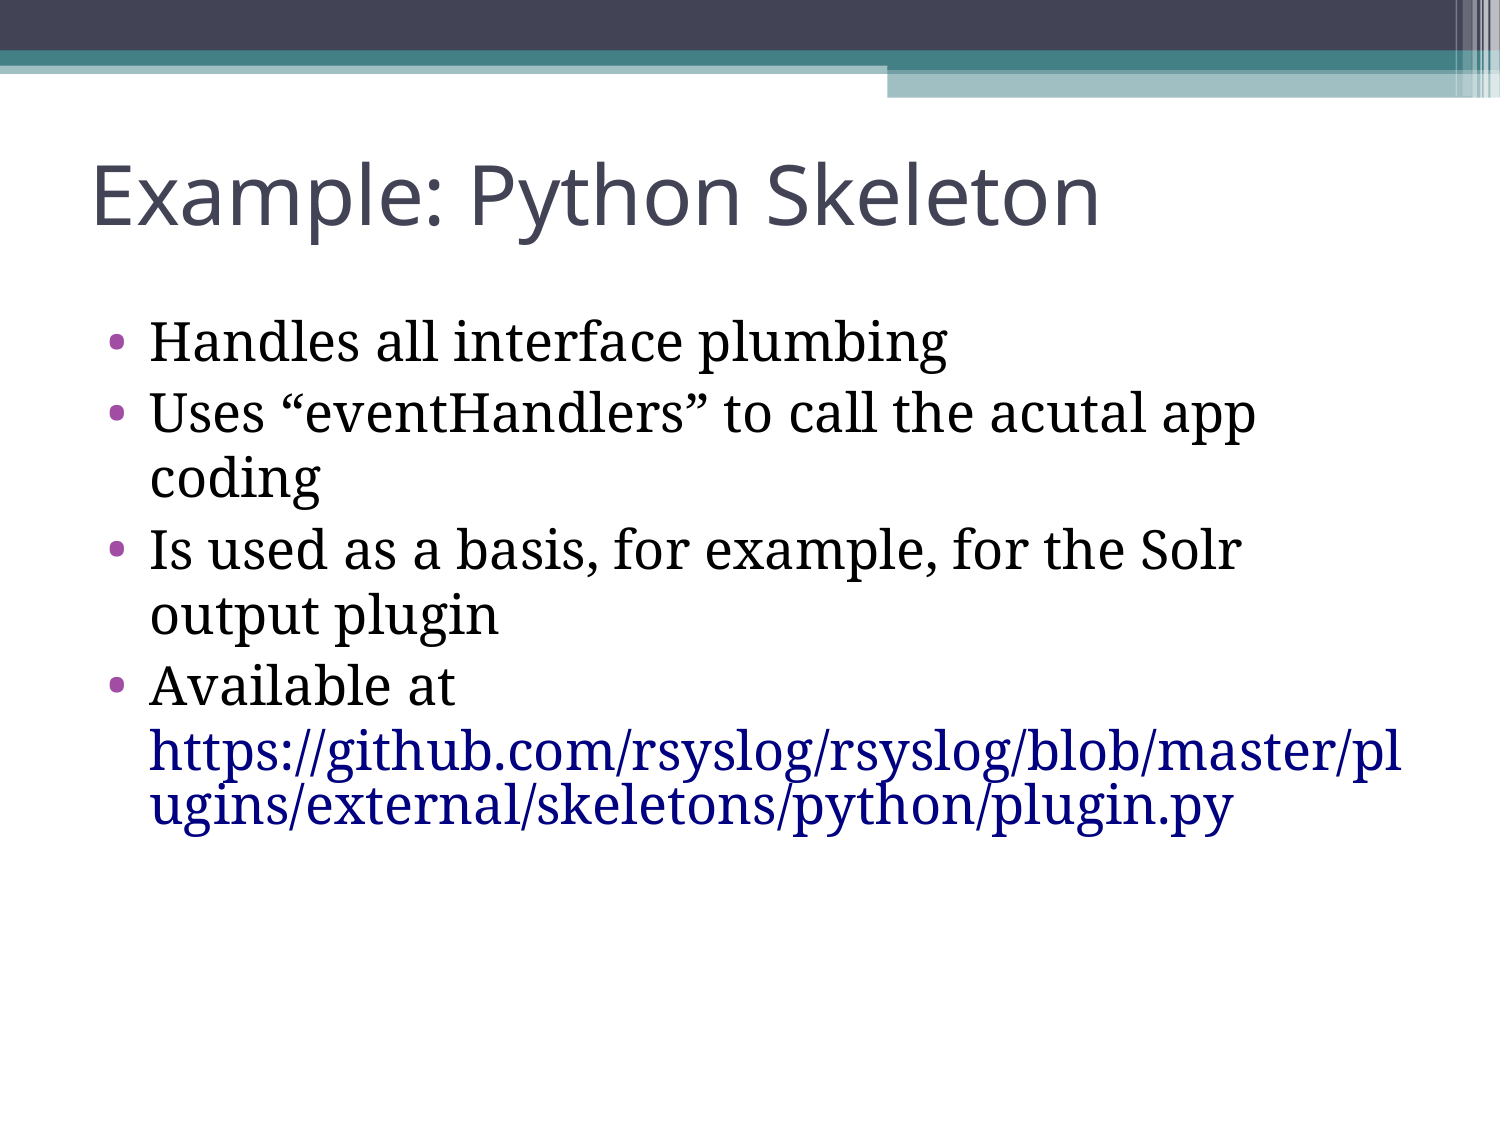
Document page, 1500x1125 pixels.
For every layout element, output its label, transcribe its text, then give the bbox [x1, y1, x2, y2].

list Handles all interface plumbing Uses “eventHandlers” to call the acutal app coding Is used as a basis, for example, for the Solr output plugin Available at https://github.com/rsyslog/rsyslog/blob/master/plugins/external/skeletons/python/plugin.py [75, 299, 1426, 968]
title Example: Python Skeleton [75, 84, 1426, 299]
